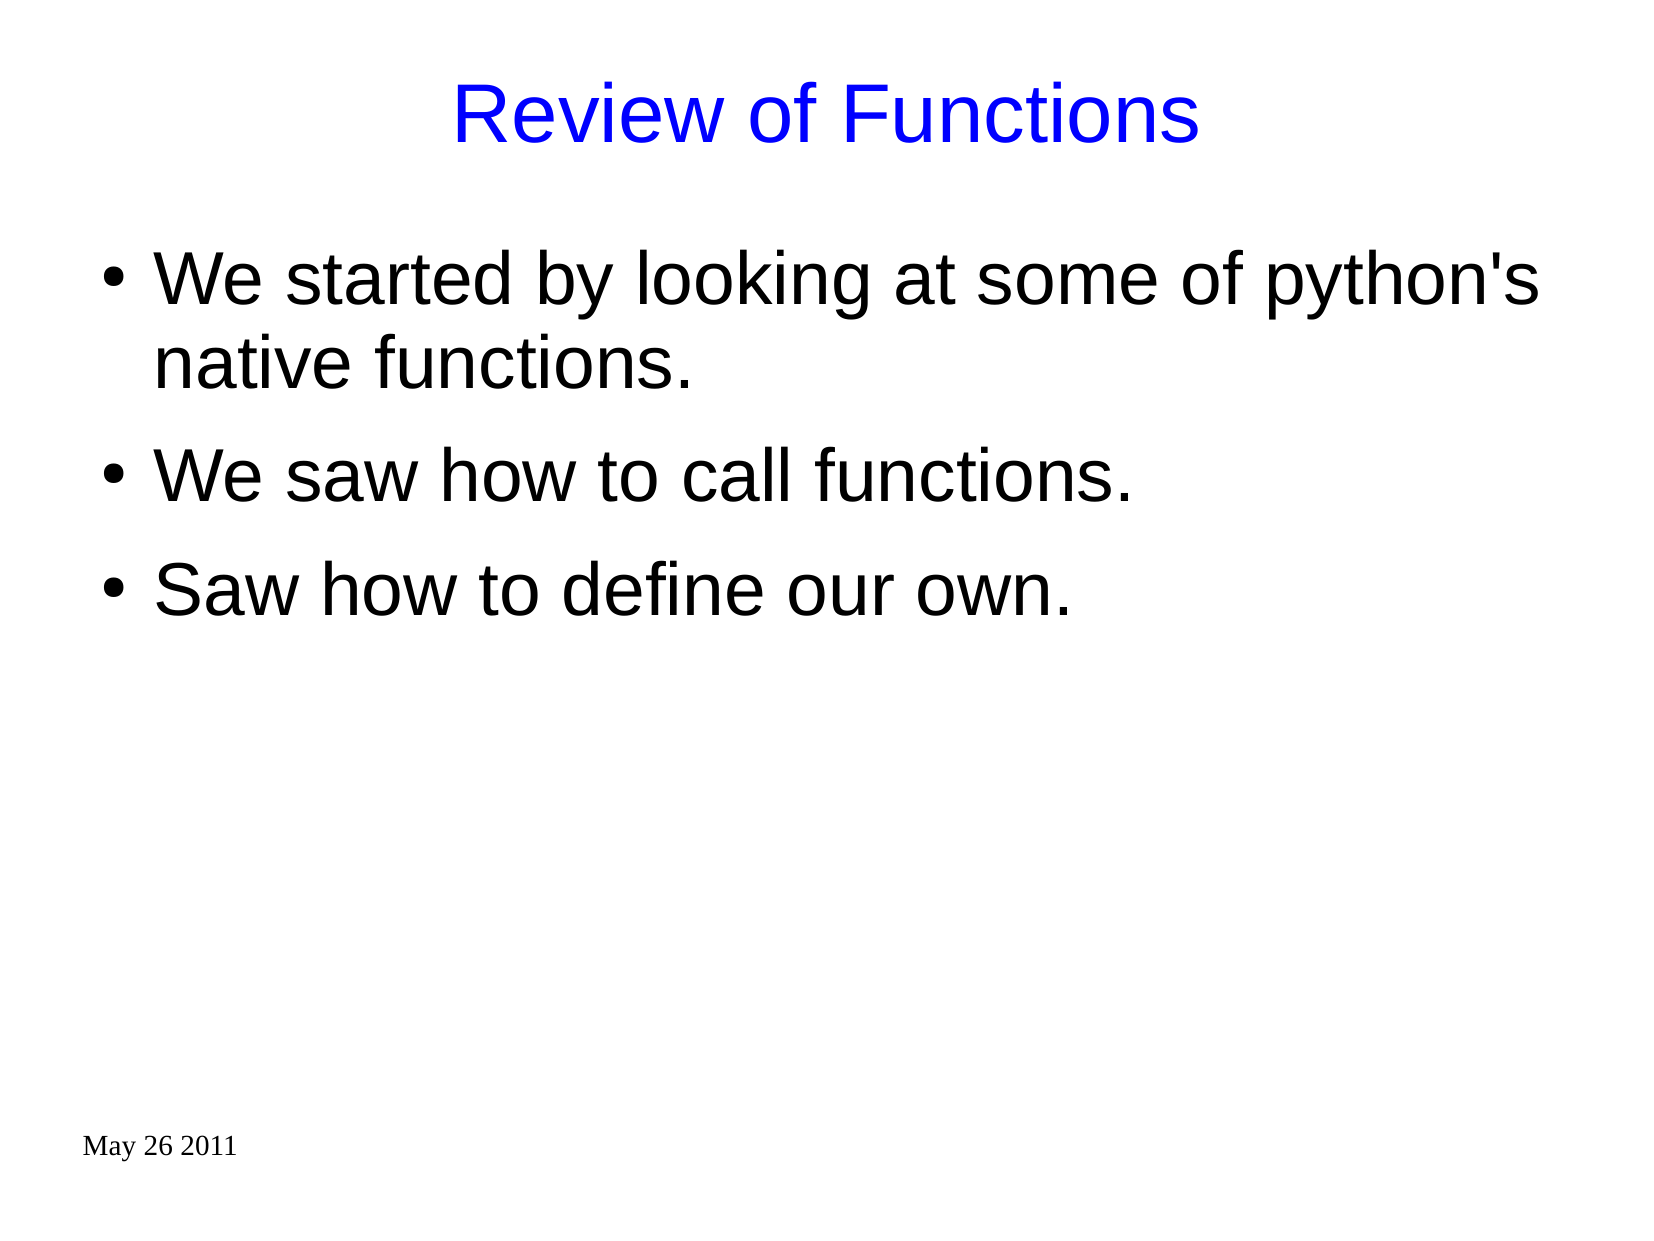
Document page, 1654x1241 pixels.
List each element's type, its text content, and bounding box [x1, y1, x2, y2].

title Review of Functions [82, 49, 1571, 178]
list We started by looking at some of python's native functions. We saw how to call functions. Saw how to define our own. [82, 236, 1571, 1109]
